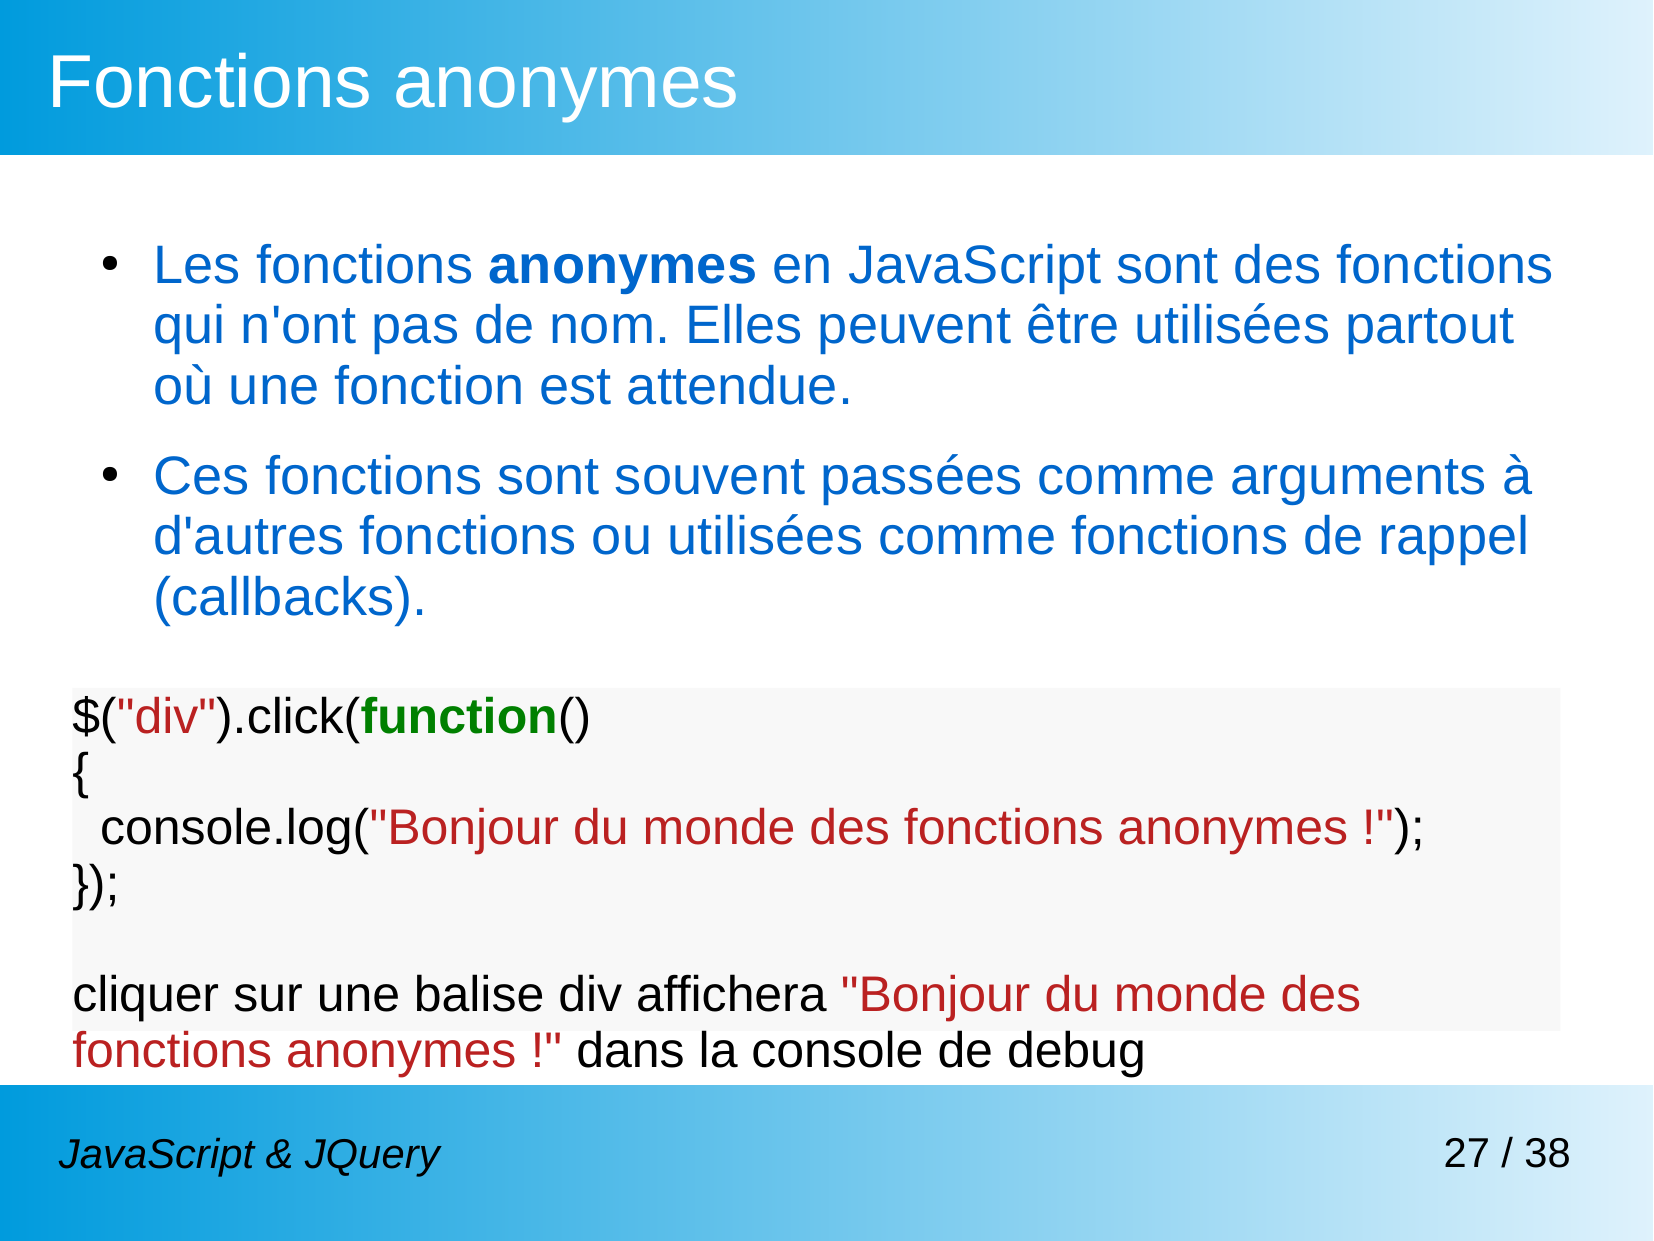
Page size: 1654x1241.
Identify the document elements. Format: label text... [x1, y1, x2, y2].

list $("div").click(function() { console.log("Bonjour du monde des fonctions anonymes !"); }); cliquer sur une balise div affichera "Bonjour du monde des fonctions anonymes !" dans la console de debug [72, 687, 1561, 1031]
title Fonctions anonymes [47, 28, 1536, 134]
list Les fonctions anonymes en JavaScript sont des fonctions qui n'ont pas de nom. Elles peuvent être utilisées partout où une fonction est attendue. Ces fonctions sont souvent passées comme arguments à d'autres fonctions ou utilisées comme fonctions de rappel (callbacks). [82, 234, 1571, 578]
